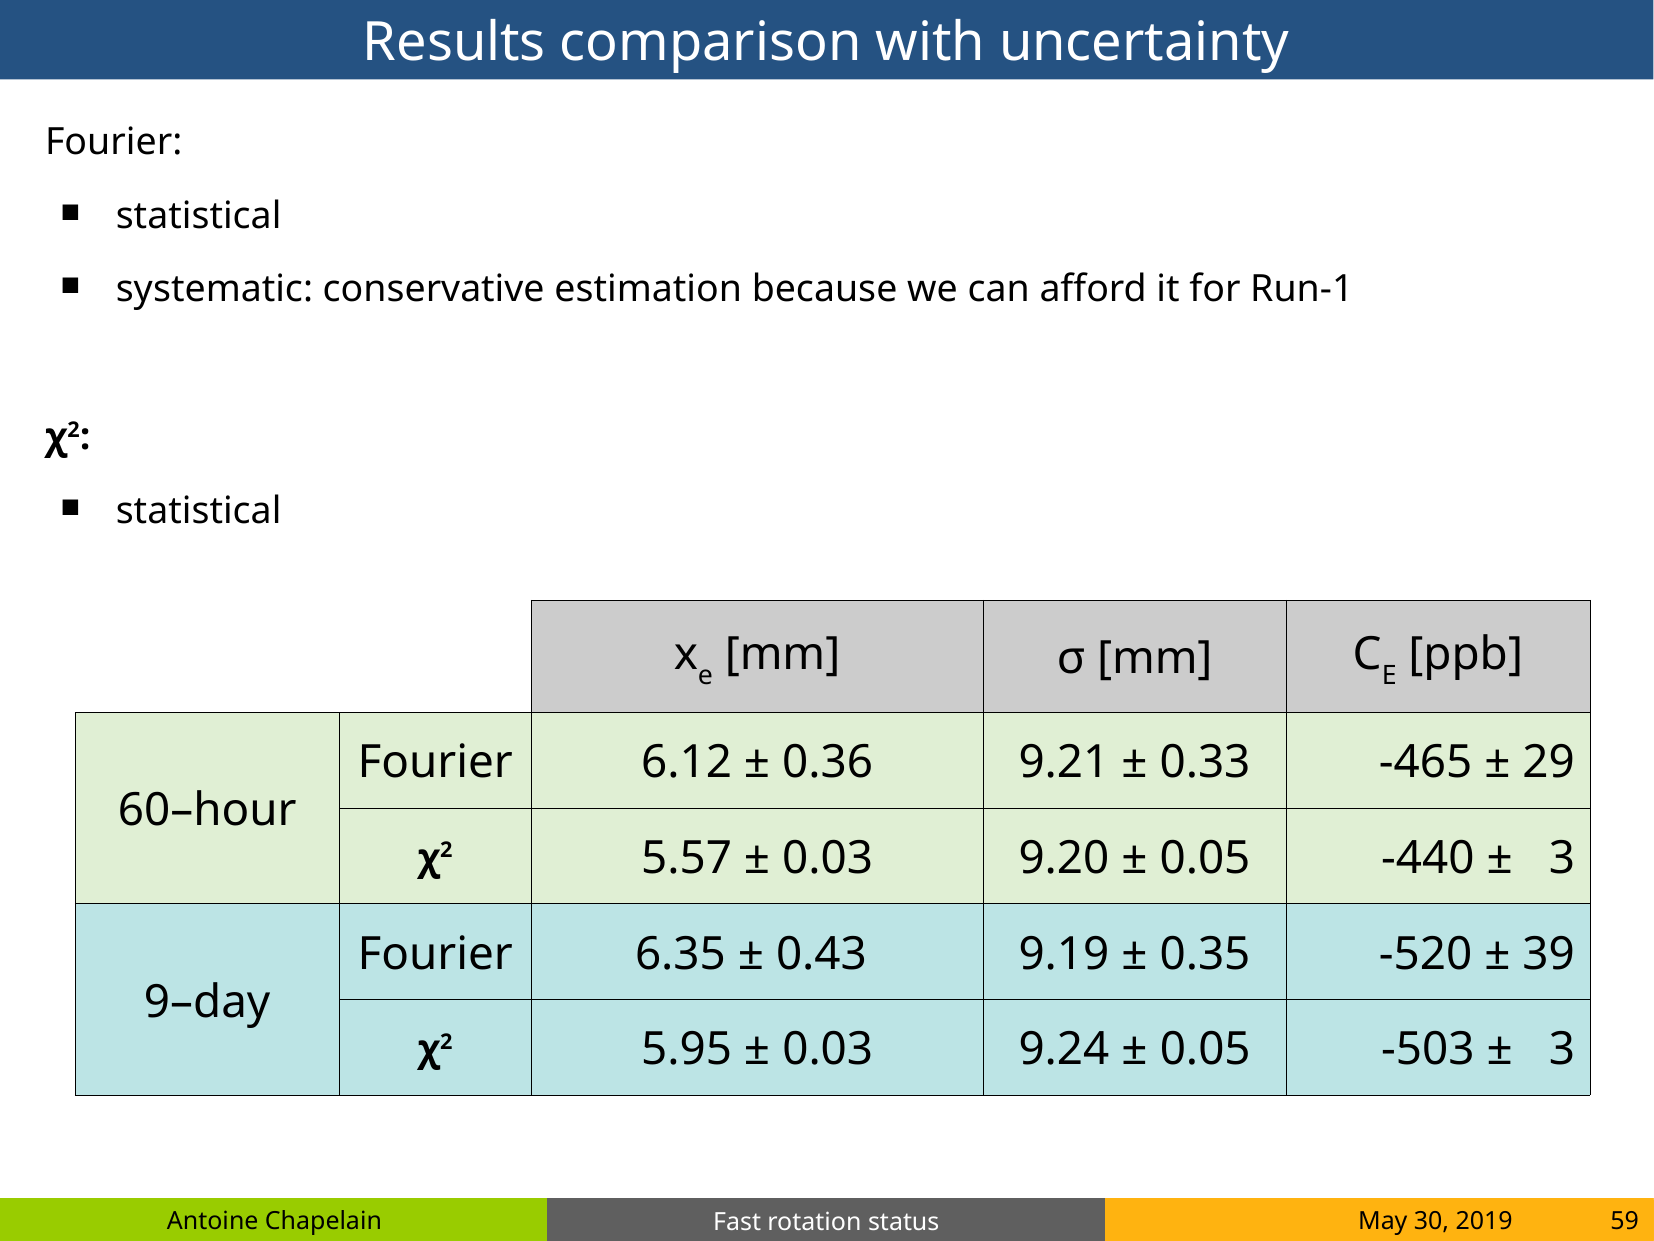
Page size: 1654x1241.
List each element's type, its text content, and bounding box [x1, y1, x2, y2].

list Fourier: statistical systematic: conservative estimation because we can afford it for Run-1 χ2: statistical [45, 106, 1606, 1186]
title Results comparison with uncertainty [0, 0, 1654, 80]
